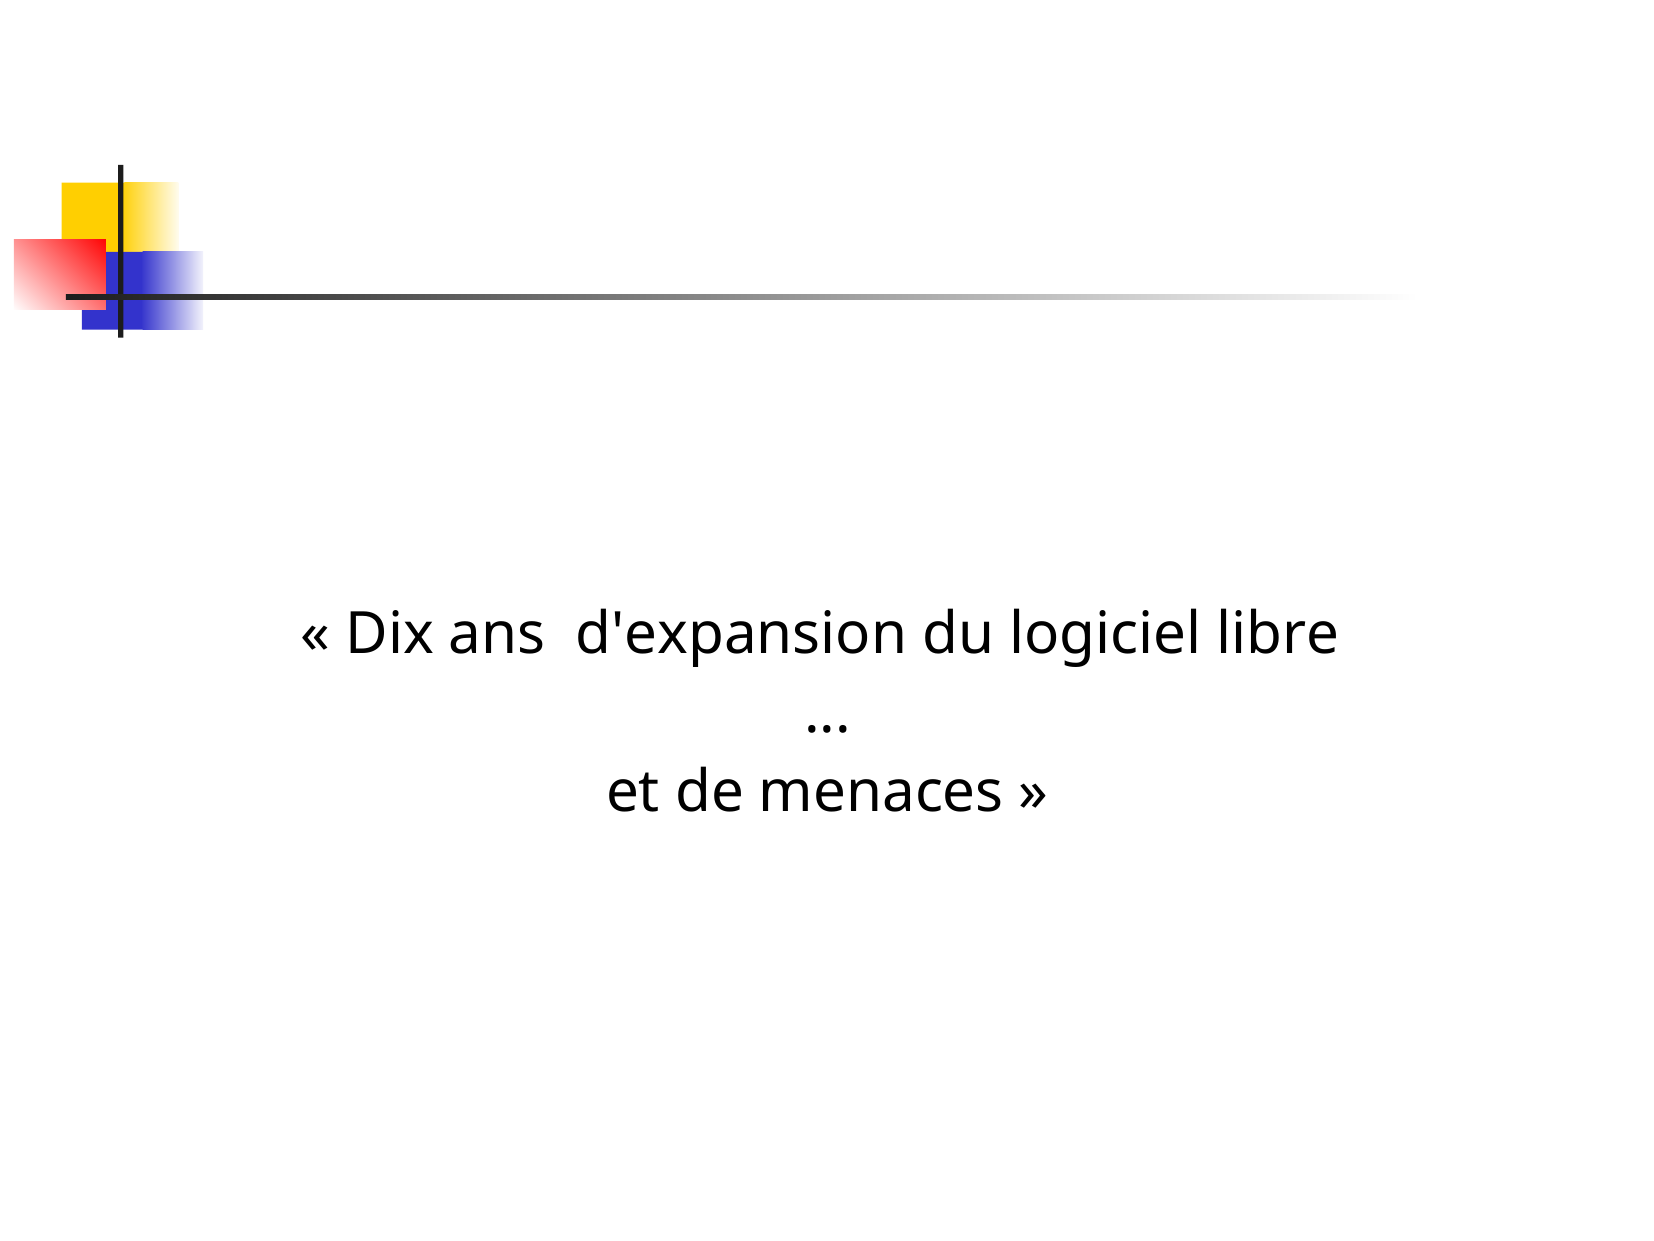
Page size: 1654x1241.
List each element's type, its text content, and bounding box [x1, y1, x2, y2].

subtitle « Dix ans d'expansion du logiciel libre ... et de menaces » [121, 352, 1534, 1119]
title [121, 110, 1534, 303]
